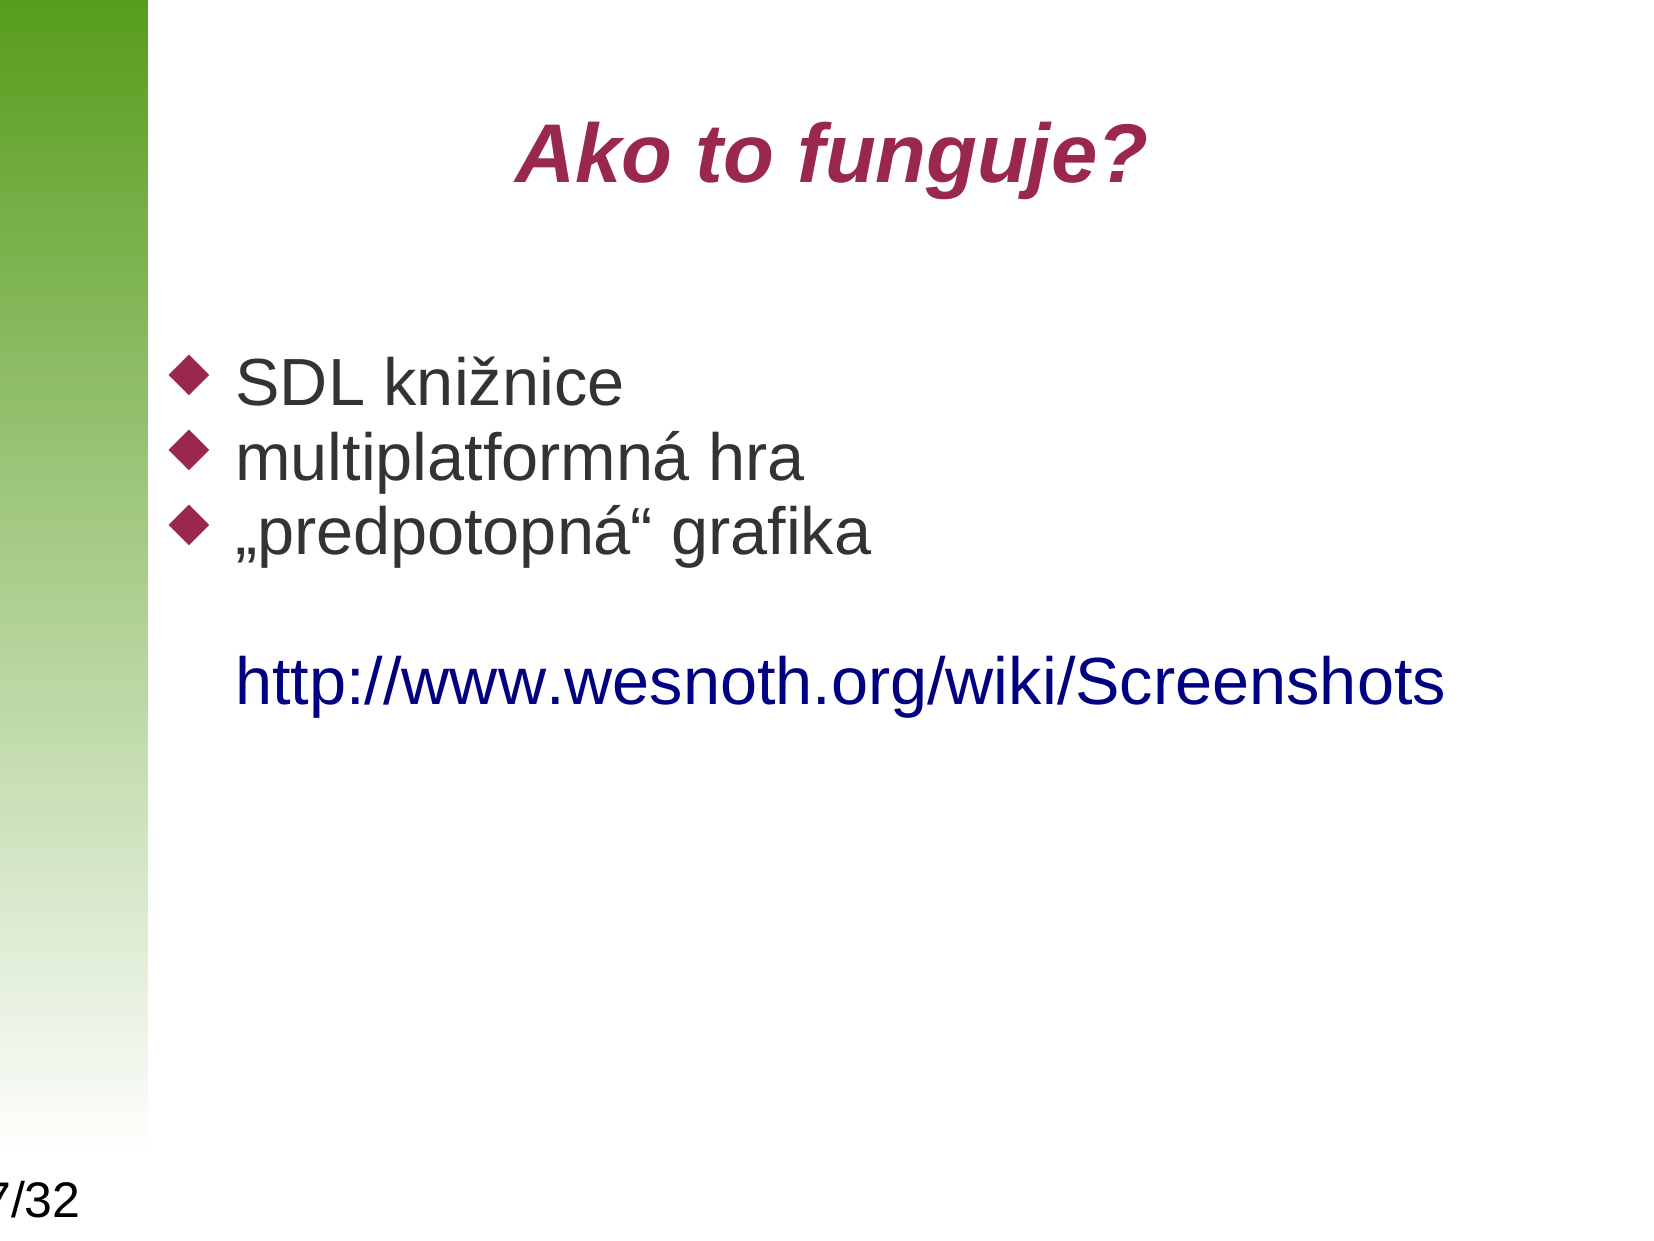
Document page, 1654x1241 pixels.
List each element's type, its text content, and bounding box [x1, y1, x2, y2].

list SDL knižnice multiplatformná hra „predpotopná“ grafika http://www.wesnoth.org/wiki/Screenshots [152, 344, 1534, 1127]
title Ako to funguje? [126, 49, 1539, 257]
